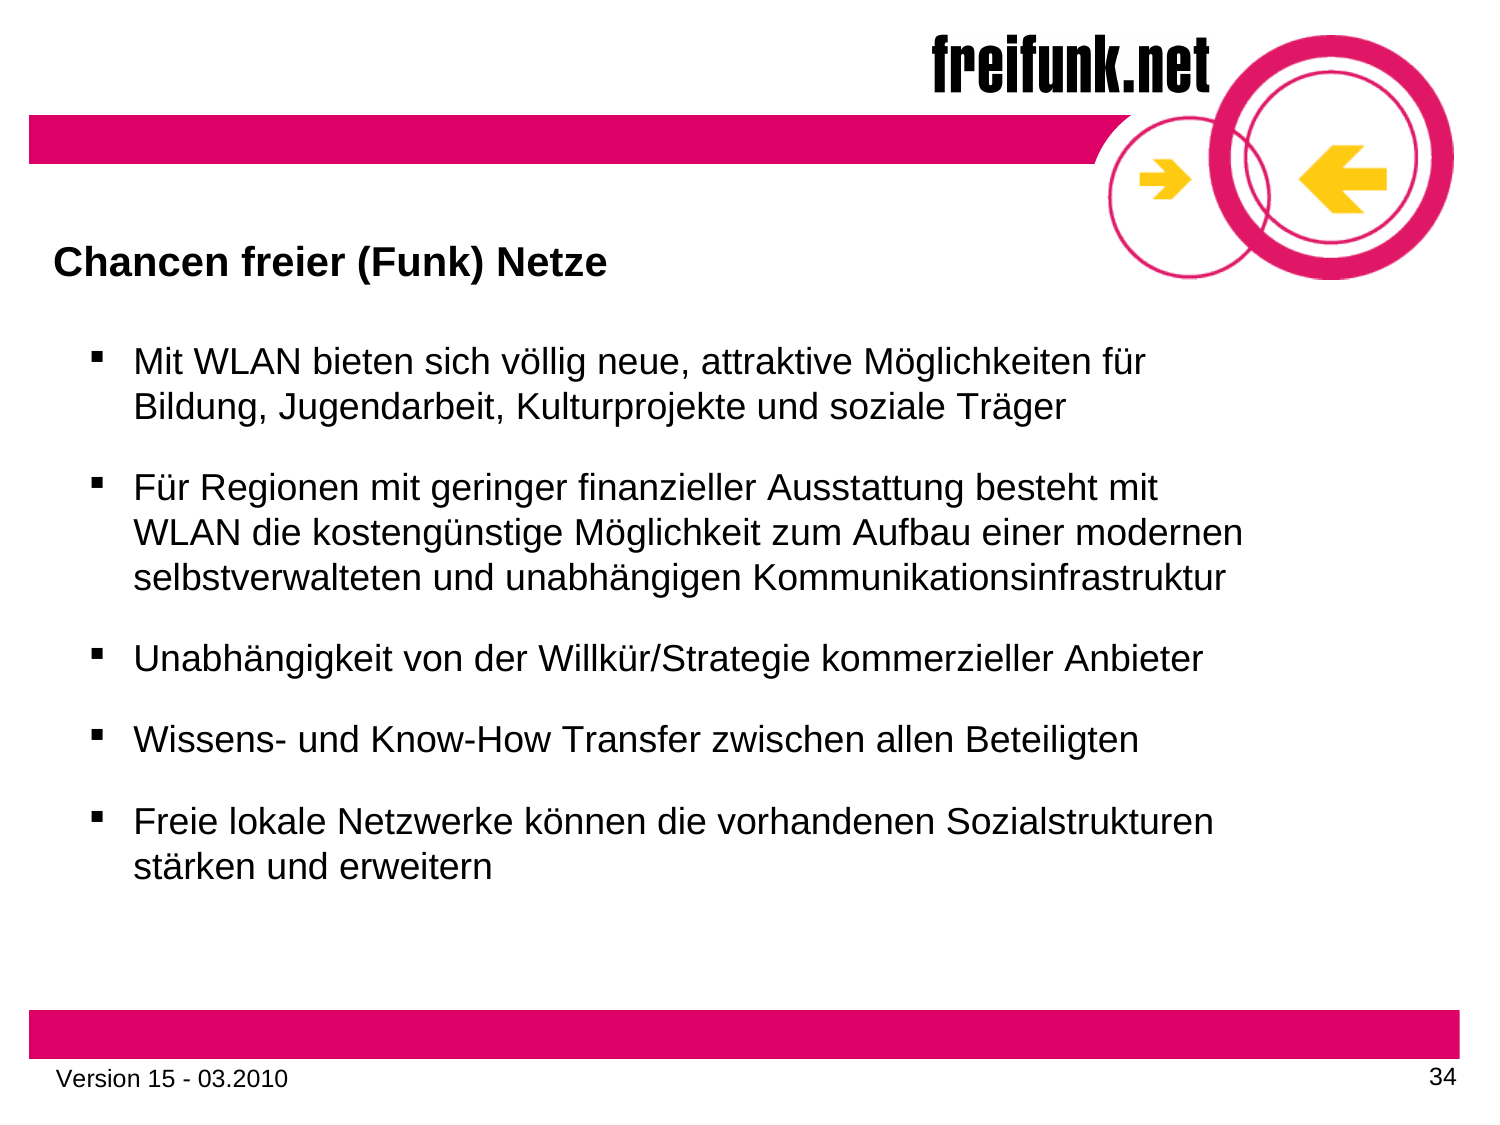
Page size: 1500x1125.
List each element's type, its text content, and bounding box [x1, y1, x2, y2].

text_box Mit WLAN bieten sich völlig neue, attraktive Möglichkeiten für Bildung, Jugendarbeit, Kulturprojekte und soziale Träger Für Regionen mit geringer finanzieller Ausstattung besteht mit WLAN die kostengünstige Möglichkeit zum Aufbau einer modernen selbstverwalteten und unabhängigen Kommunikationsinfrastruktur Unabhängigkeit von der Willkür/Strategie kommerzieller Anbieter Wissens- und Know-How Transfer zwischen allen Beteiligten Freie lokale Netzwerke können die vorhandenen Sozialstrukturen stärken und erweitern [59, 337, 1288, 976]
picture [932, 34, 1454, 280]
text_box Chancen freier (Funk) Netze [53, 235, 1046, 395]
